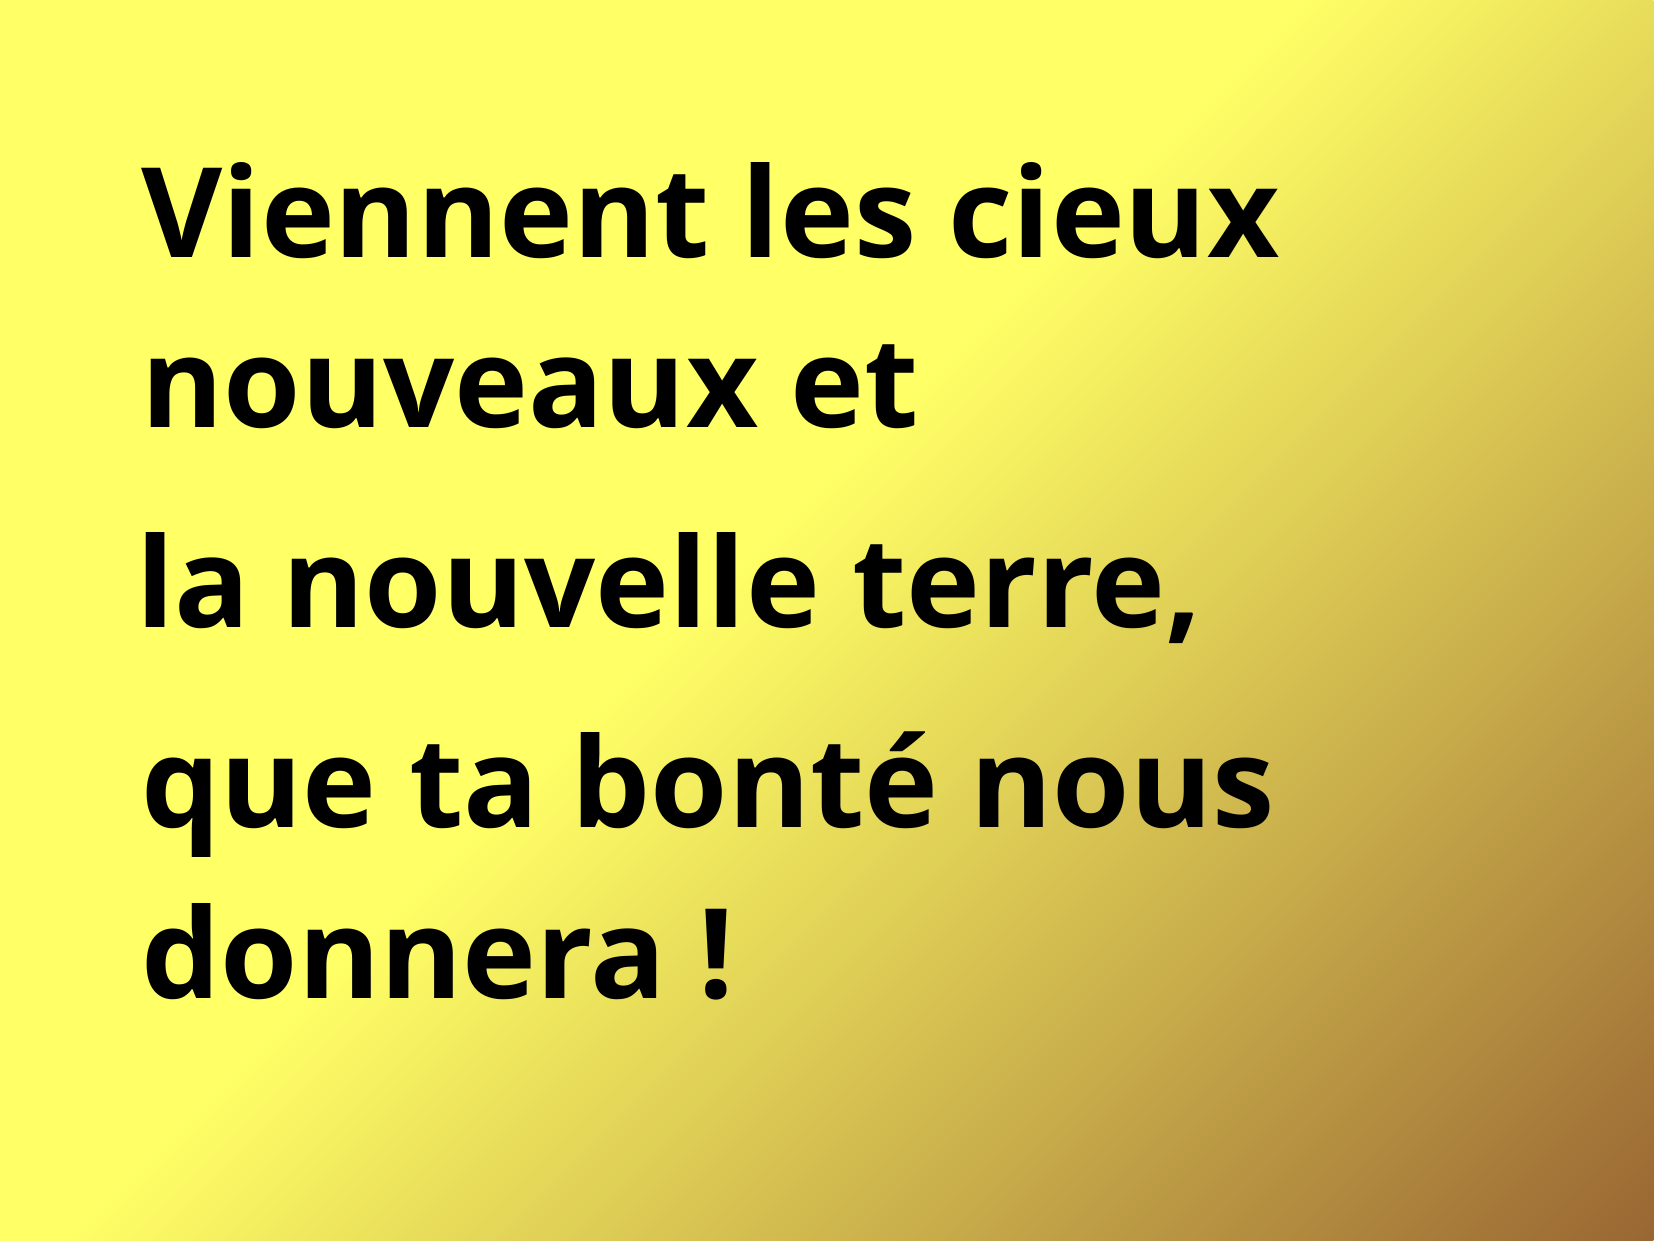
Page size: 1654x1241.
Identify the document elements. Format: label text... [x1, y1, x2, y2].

list Viennent les cieux nouveaux et la nouvelle terre, que ta bonté nous donnera ! [70, 123, 1559, 1241]
